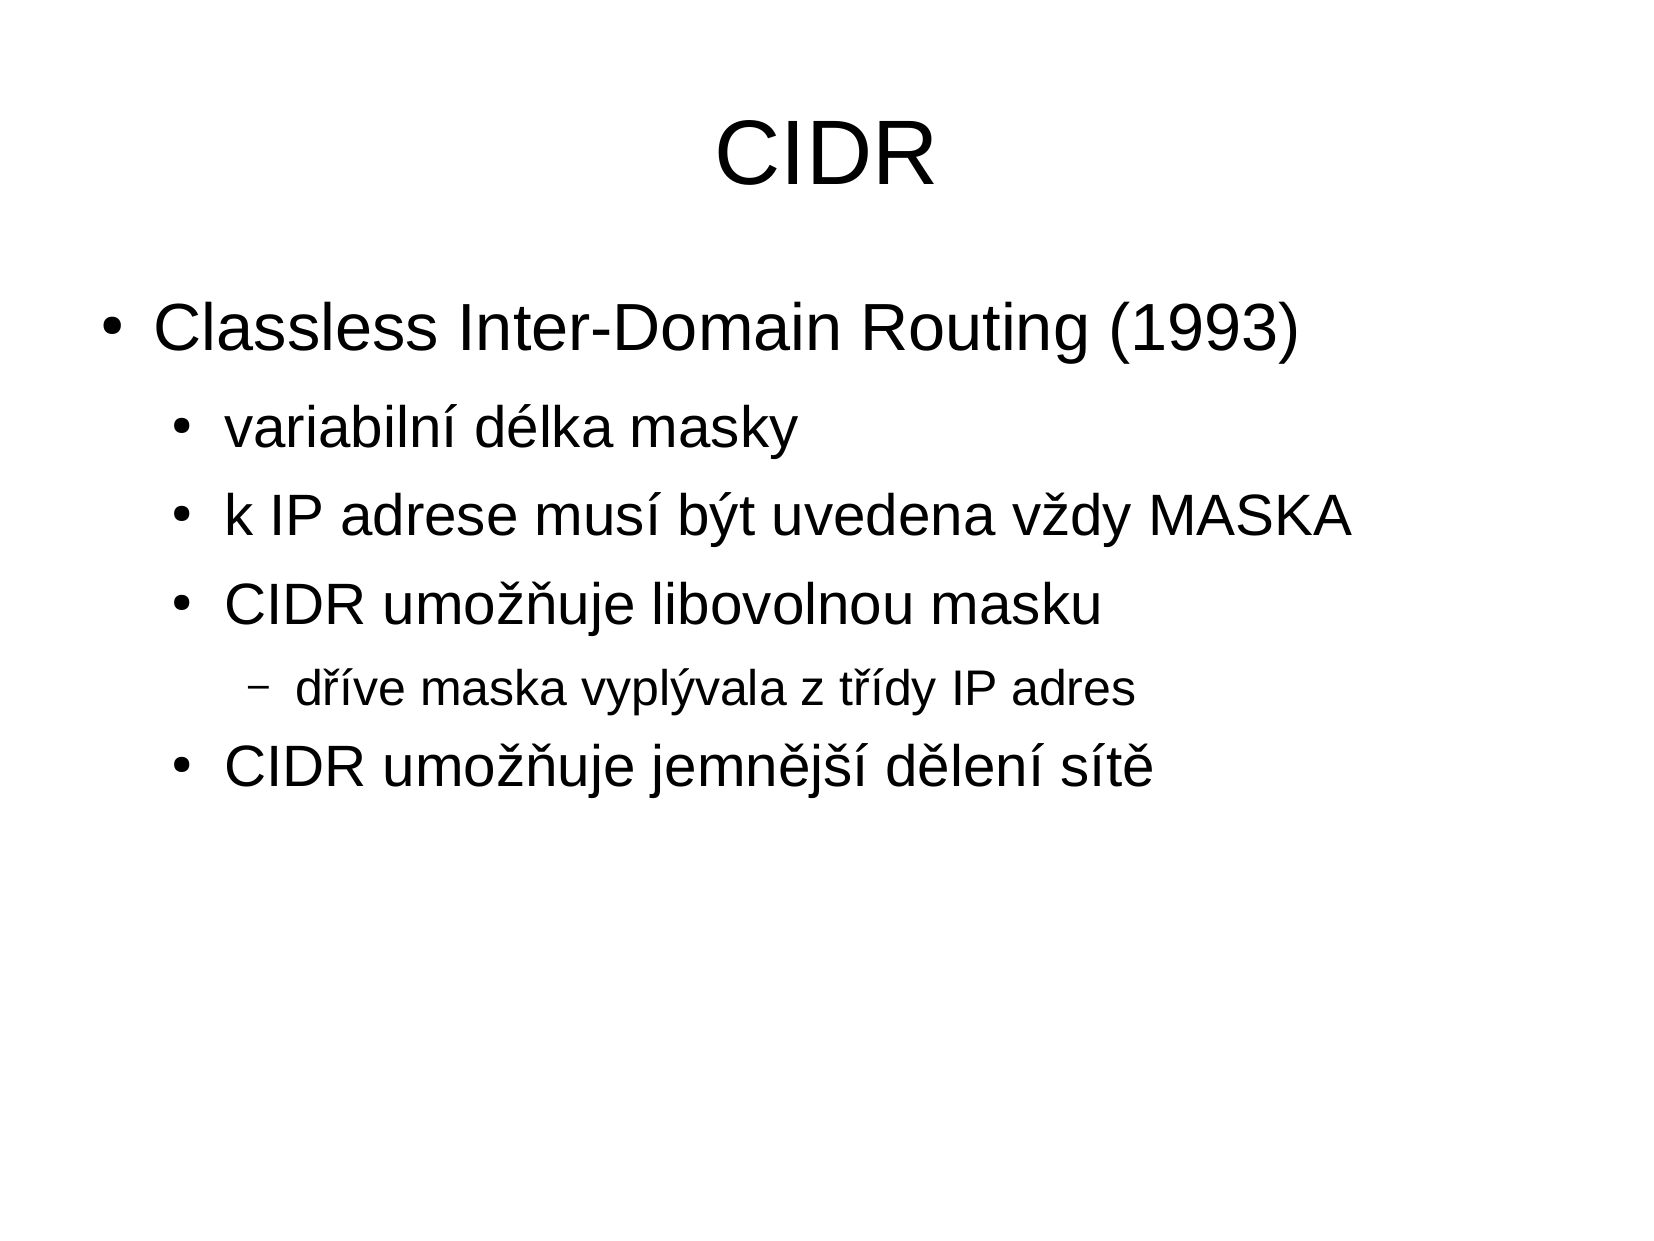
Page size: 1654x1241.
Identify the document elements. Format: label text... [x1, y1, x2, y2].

title CIDR [82, 49, 1571, 257]
list Classless Inter-Domain Routing (1993) variabilní délka masky k IP adrese musí být uvedena vždy MASKA CIDR umožňuje libovolnou masku dříve maska vyplývala z třídy IP adres CIDR umožňuje jemnější dělení sítě [82, 290, 1571, 1010]
